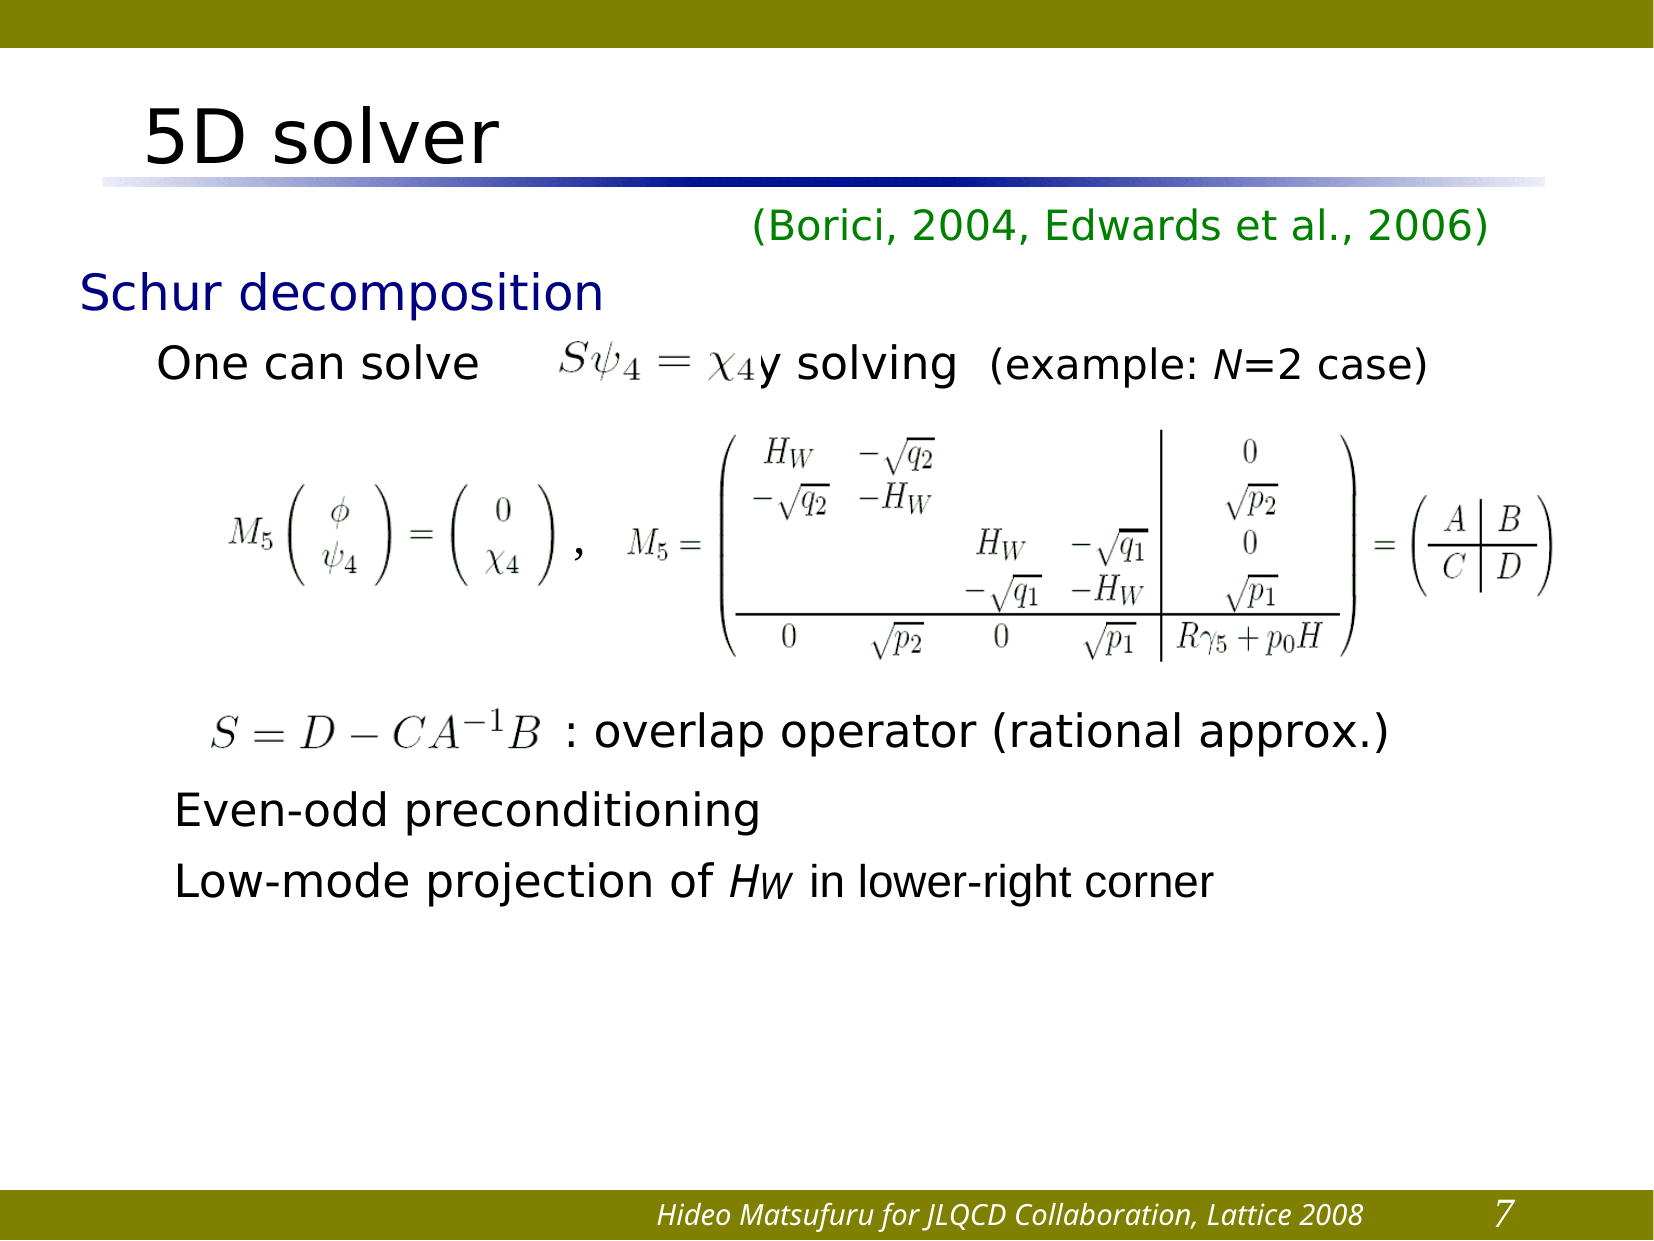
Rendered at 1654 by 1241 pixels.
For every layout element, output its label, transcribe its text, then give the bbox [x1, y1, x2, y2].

picture [204, 706, 546, 759]
title 5D solver [142, 88, 1246, 187]
list Even-odd preconditioning Low-mode projection of HW in lower-right corner [79, 783, 1405, 1007]
picture [555, 336, 761, 389]
text_box : overlap operator (rational approx.) [563, 705, 1391, 759]
list (Borici, 2004, Edwards et al., 2006) Schur decomposition One can solve by solving (example: N=2 case) [61, 194, 1585, 391]
picture [102, 177, 142, 187]
picture [624, 421, 1561, 667]
text_box , [573, 509, 586, 570]
picture [1246, 177, 1545, 187]
picture [226, 478, 564, 595]
